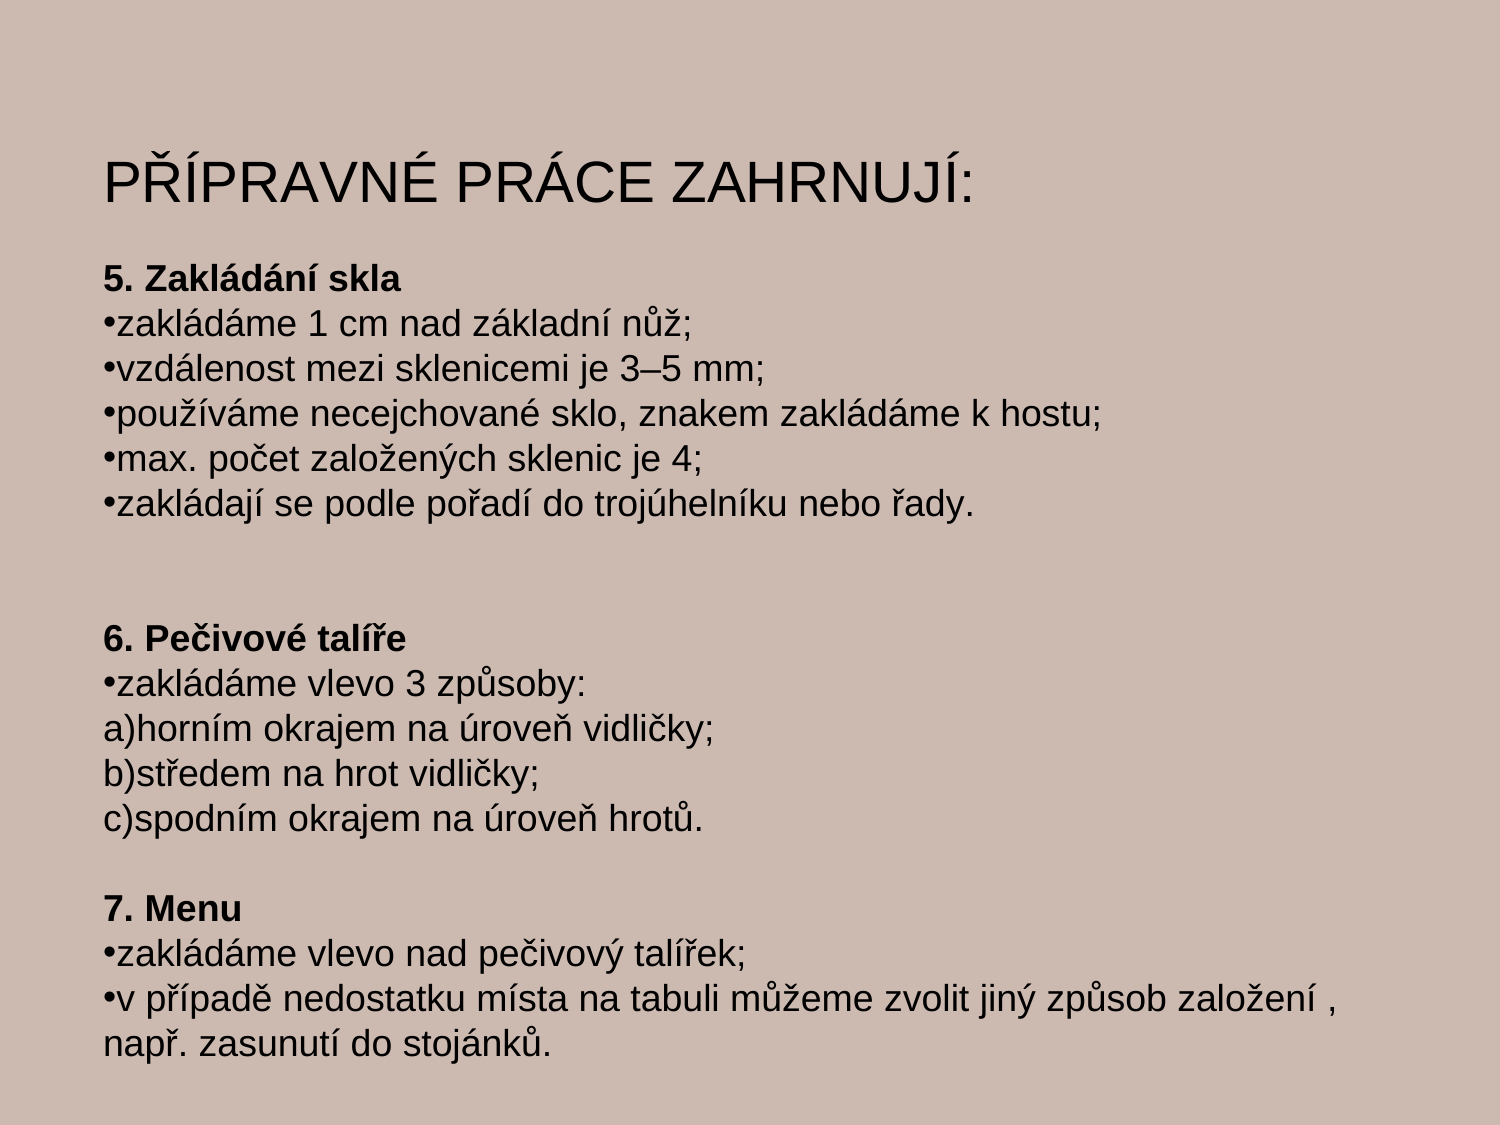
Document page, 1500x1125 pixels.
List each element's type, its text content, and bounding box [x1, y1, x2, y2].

text_box PŘÍPRAVNÉ PRÁCE ZAHRNUJÍ: 5. Zakládání skla zakládáme 1 cm nad základní nůž; vzdálenost mezi sklenicemi je 3–5 mm; používáme necejchované sklo, znakem zakládáme k hostu; max. počet založených sklenic je 4; zakládají se podle pořadí do trojúhelníku nebo řady. 6. Pečivové talíře zakládáme vlevo 3 způsoby: horním okrajem na úroveň vidličky; středem na hrot vidličky; spodním okrajem na úroveň hrotů. 7. Menu zakládáme vlevo nad pečivový talířek; v případě nedostatku místa na tabuli můžeme zvolit jiný způsob založení , např. zasunutí do stojánků. [88, 136, 1400, 1072]
